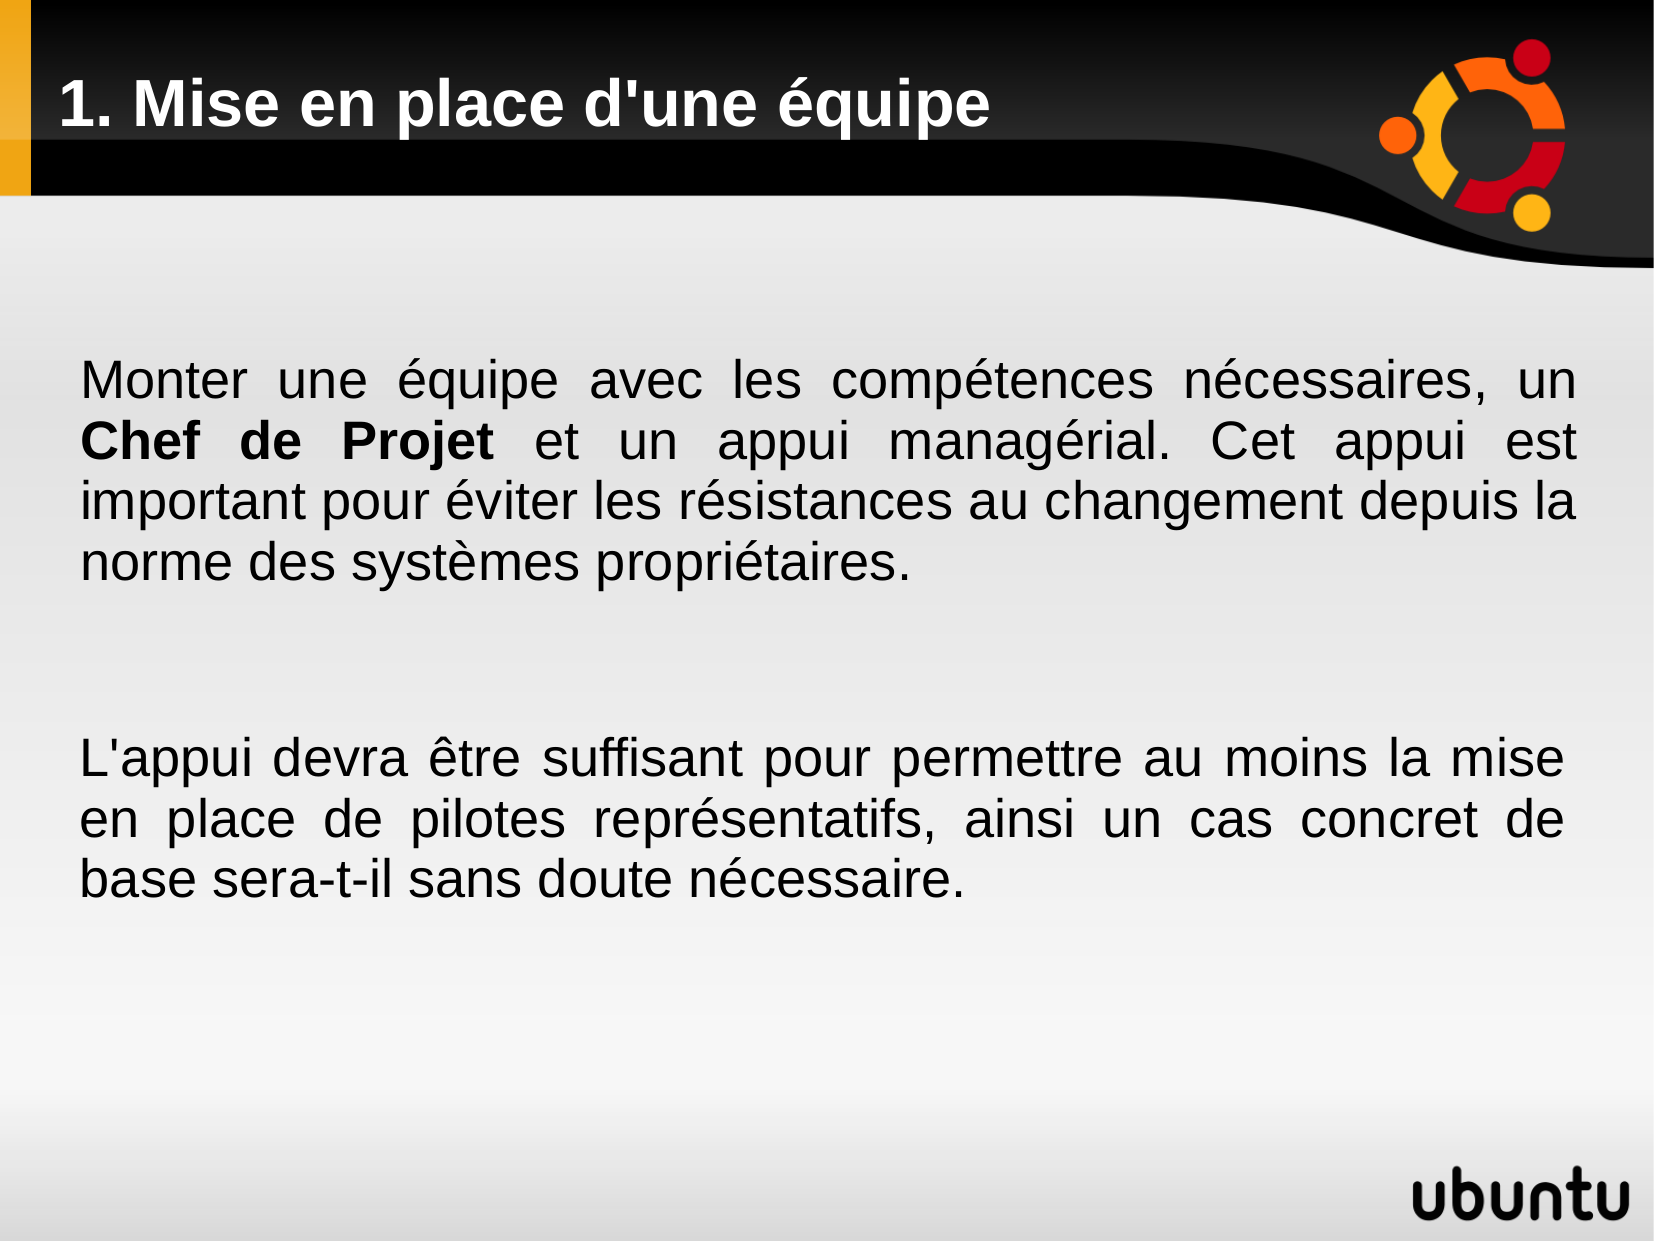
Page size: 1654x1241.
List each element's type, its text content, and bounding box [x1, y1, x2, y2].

picture [0, 0, 1654, 1241]
text_box Monter une équipe avec les compétences nécessaires, un Chef de Projet et un appui managérial. Cet appui est important pour éviter les résistances au changement depuis la norme des systèmes propriétaires. [65, 342, 1595, 638]
title 1. Mise en place d'une équipe [59, 29, 1329, 178]
text_box L'appui devra être suffisant pour permettre au moins la mise en place de pilotes représentatifs, ainsi un cas concret de base sera-t-il sans doute nécessaire. [64, 720, 1583, 987]
